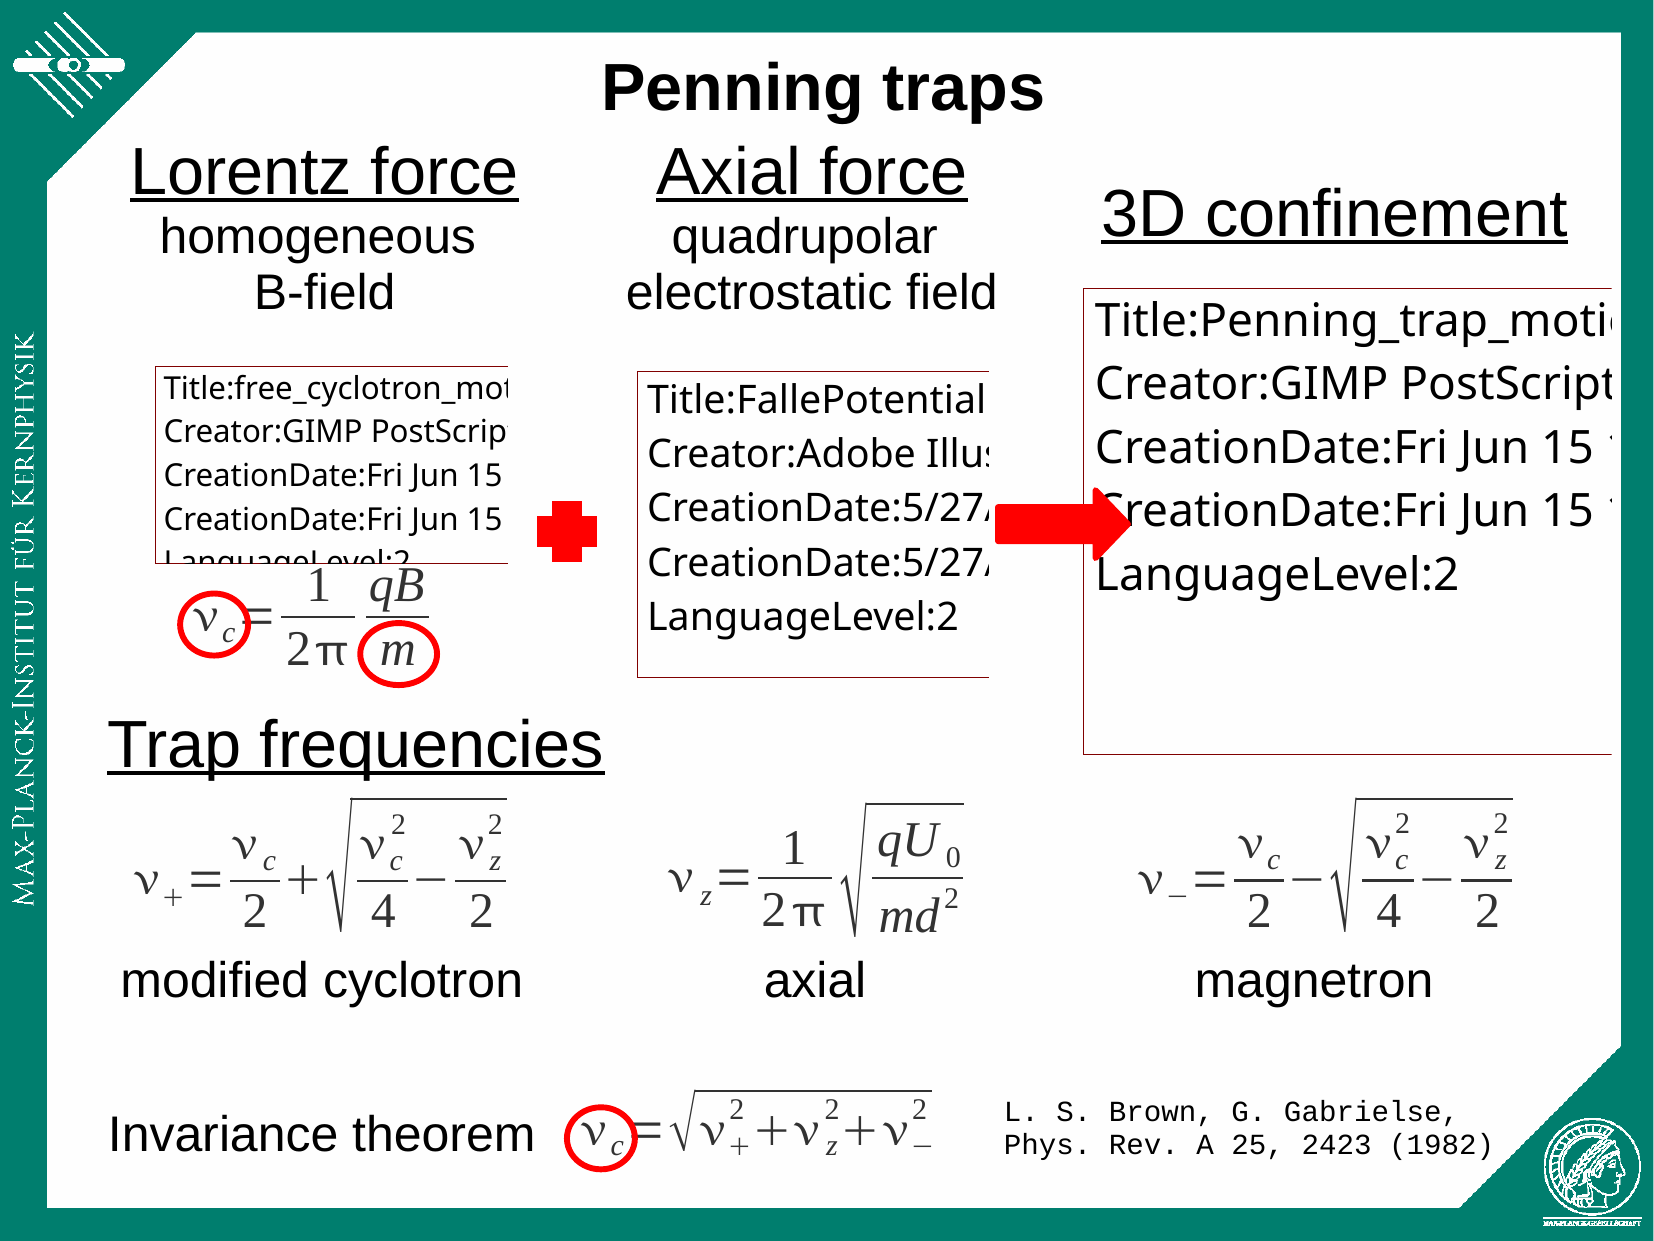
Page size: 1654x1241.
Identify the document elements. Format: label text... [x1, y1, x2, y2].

text_box Lorentz force homogeneous B-field [97, 123, 553, 331]
chart [127, 795, 515, 940]
chart [186, 597, 245, 652]
chart [1131, 794, 1521, 939]
text_box L. S. Brown, G. Gabrielse, Phys. Rev. A 25, 2423 (1982) [986, 1086, 1551, 1174]
text_box magnetron [1127, 942, 1501, 1019]
text_box [537, 501, 597, 562]
picture [0, 0, 1654, 1241]
text_box Axial force quadrupolar electrostatic field [584, 128, 1040, 331]
chart [186, 558, 438, 677]
chart [574, 1087, 940, 1163]
chart [661, 800, 973, 945]
text_box 3D confinement [1071, 165, 1598, 261]
text_box axial [726, 941, 904, 1019]
chart [574, 1111, 631, 1163]
chart [431, 667, 438, 677]
text_box [998, 490, 1129, 559]
text_box modified cyclotron [64, 941, 579, 1019]
text_box Trap frequencies [67, 696, 644, 793]
text_box Invariance theorem [64, 1095, 579, 1173]
text_box Penning traps [201, 36, 1446, 128]
chart [364, 627, 434, 677]
